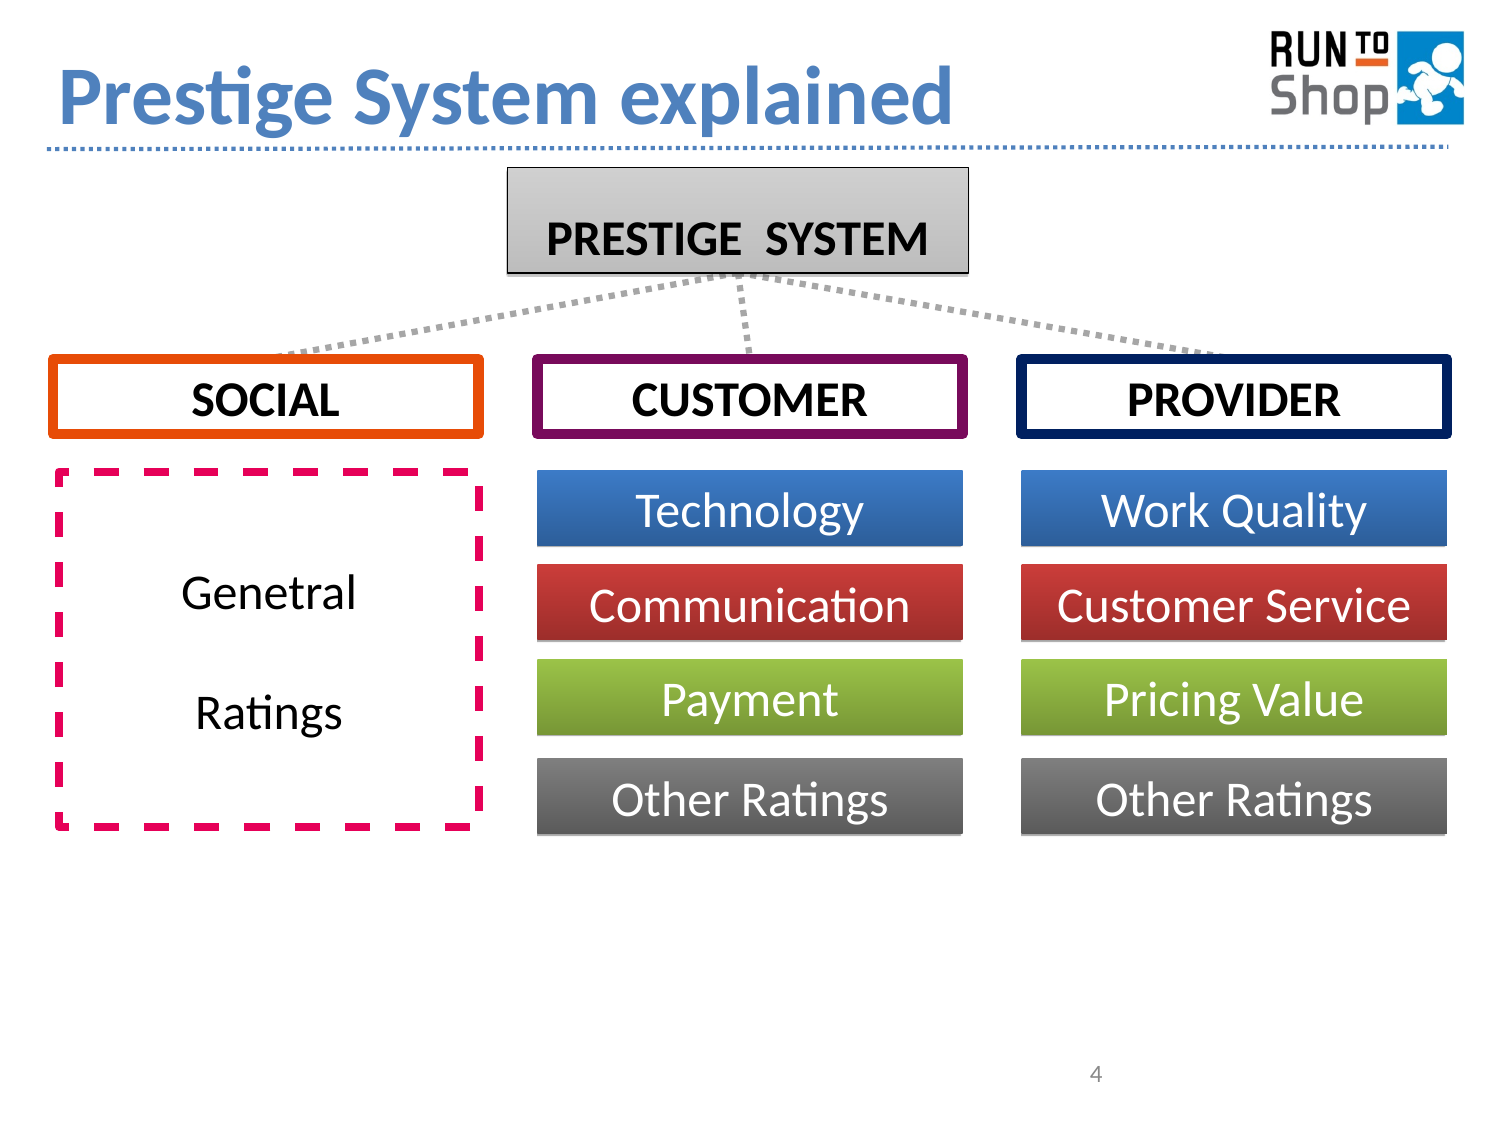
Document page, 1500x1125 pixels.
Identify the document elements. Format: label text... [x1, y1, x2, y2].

text_box Genetral Ratings [59, 471, 480, 827]
text_box PRESTIGE SYSTEM [507, 167, 969, 273]
text_box SOCIAL [53, 358, 479, 434]
text_box Other Ratings [1021, 758, 1447, 834]
text_box PROVIDER [1021, 358, 1447, 434]
text_box Other Ratings [537, 758, 963, 834]
text_box CUSTOMER [537, 358, 963, 434]
text_box Work Quality [1021, 470, 1447, 546]
text_box Payment [537, 659, 963, 735]
text_box Communication [537, 564, 963, 640]
text_box Technology [537, 470, 963, 546]
picture [1269, 30, 1465, 126]
text_box Prestige System explained [58, 41, 1442, 136]
text_box Pricing Value [1021, 659, 1447, 735]
text_box Customer Service [1021, 564, 1447, 640]
